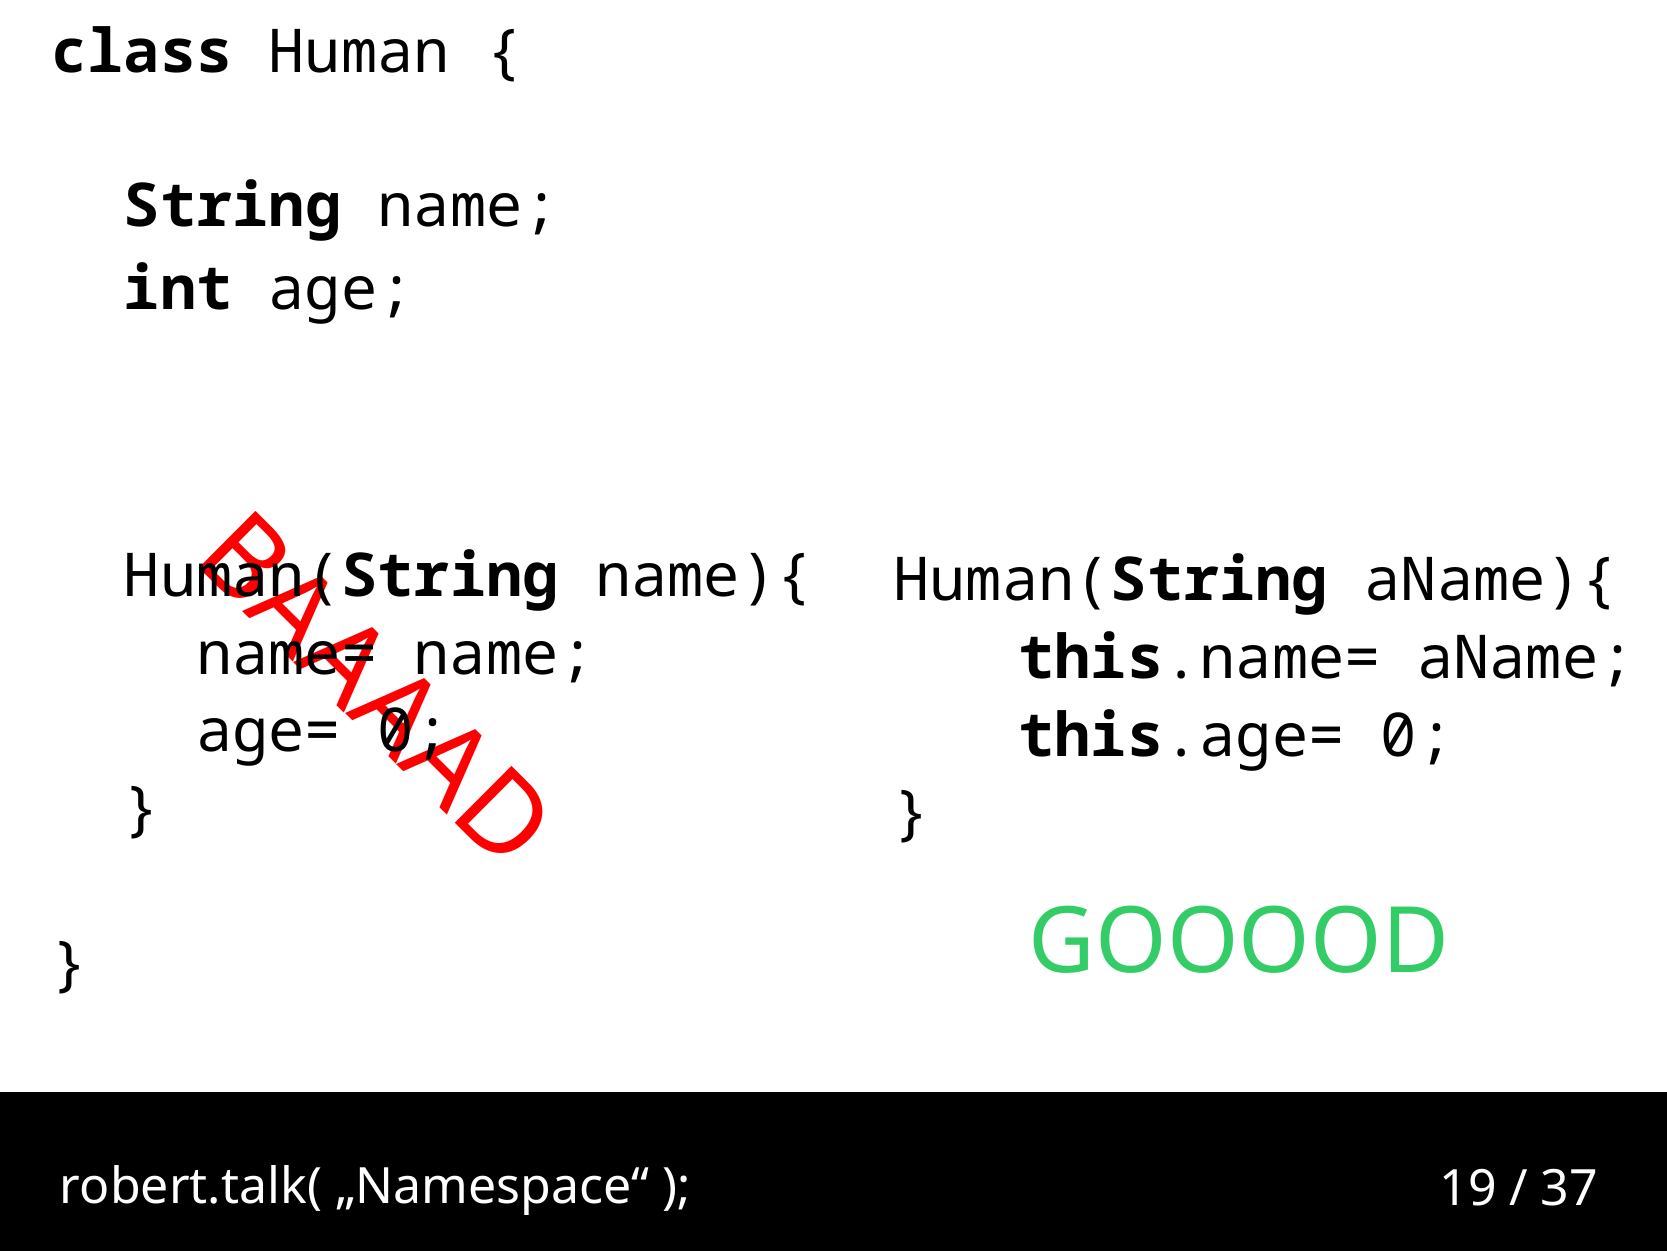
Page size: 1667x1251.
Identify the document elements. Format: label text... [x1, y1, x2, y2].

text_box Human(String aName){ this.name= aName; this.age= 0; } [885, 530, 1663, 802]
text_box GOOOOD [1028, 874, 1450, 1000]
text_box class Human { String name; int age; Human(String name){ name= name; age= 0; } } [45, 68, 916, 942]
text_box robert.talk( „Namespace“ ); [44, 1142, 1550, 1226]
